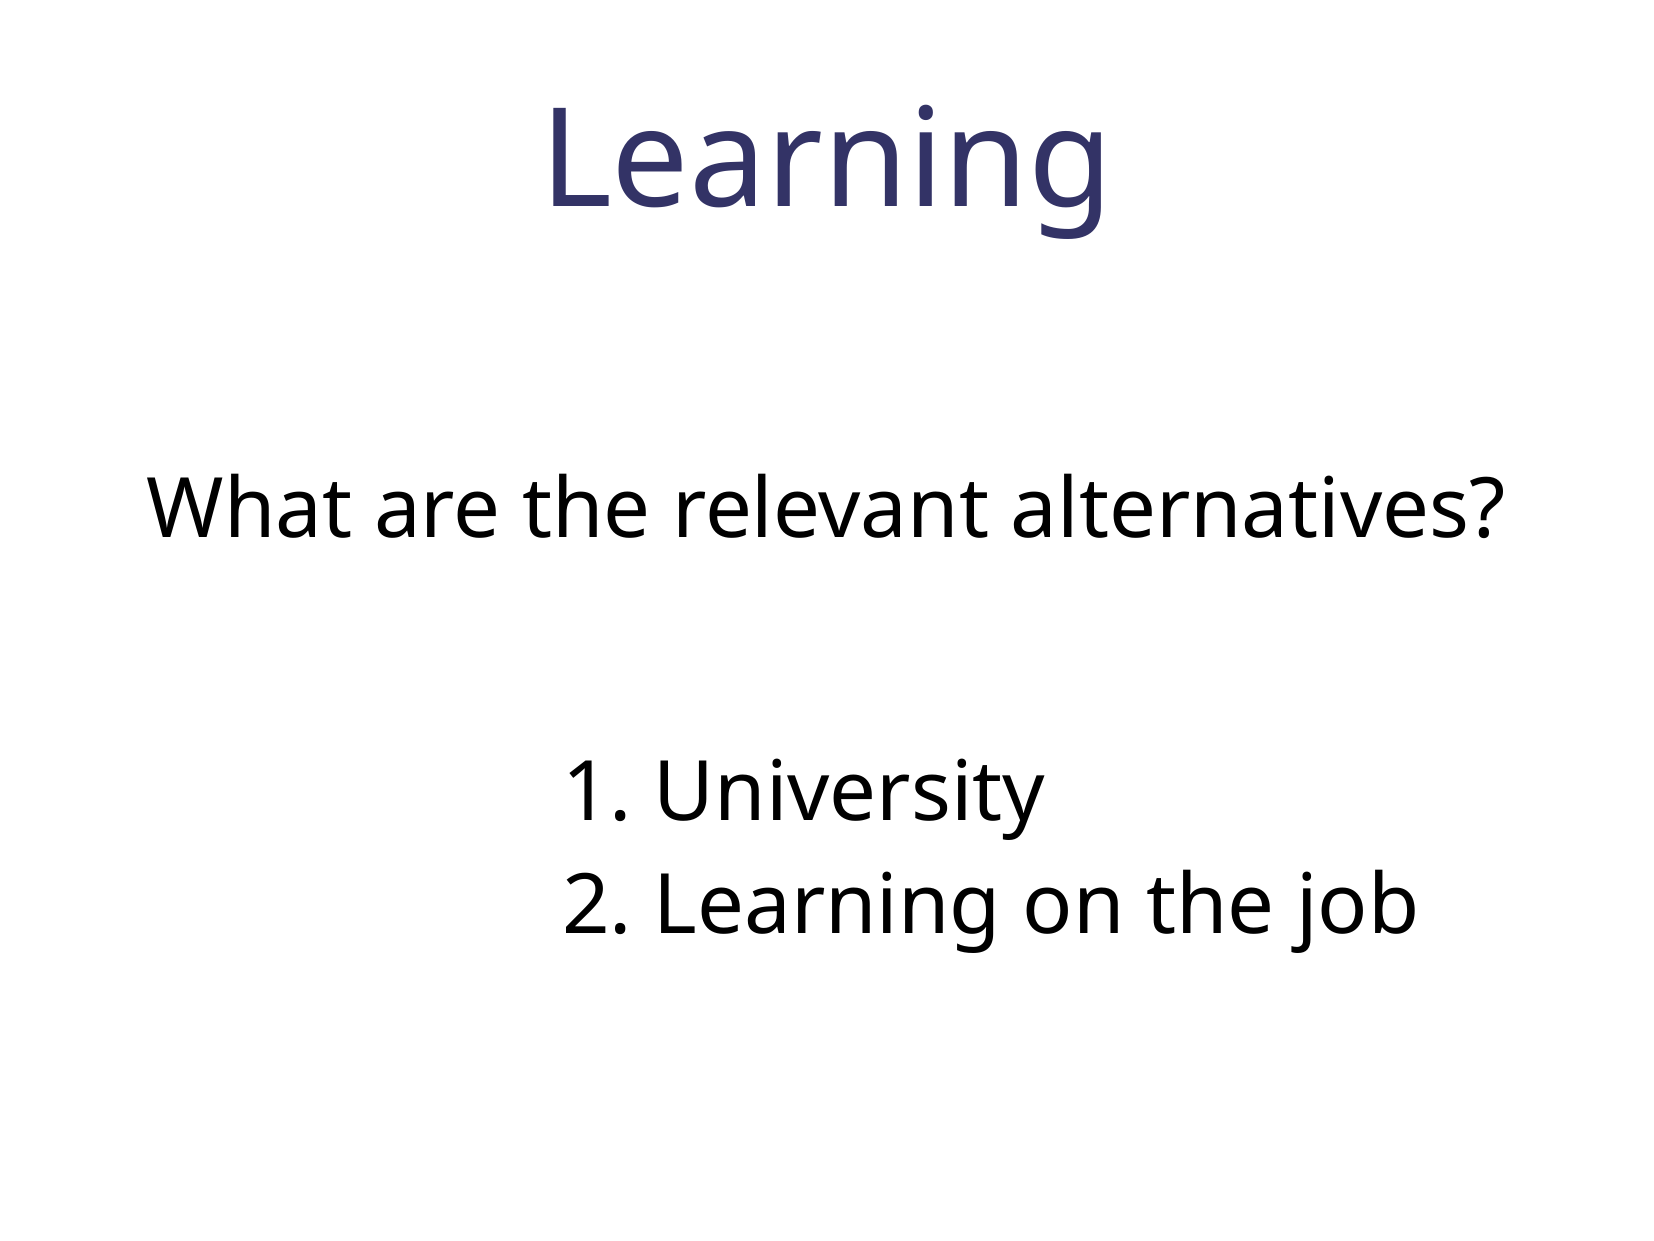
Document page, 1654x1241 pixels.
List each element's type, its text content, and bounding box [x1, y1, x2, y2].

subtitle What are the relevant alternatives? [82, 297, 1571, 713]
title Learning [82, 56, 1571, 250]
text_box 1. University 2. Learning on the job [562, 637, 1576, 1053]
